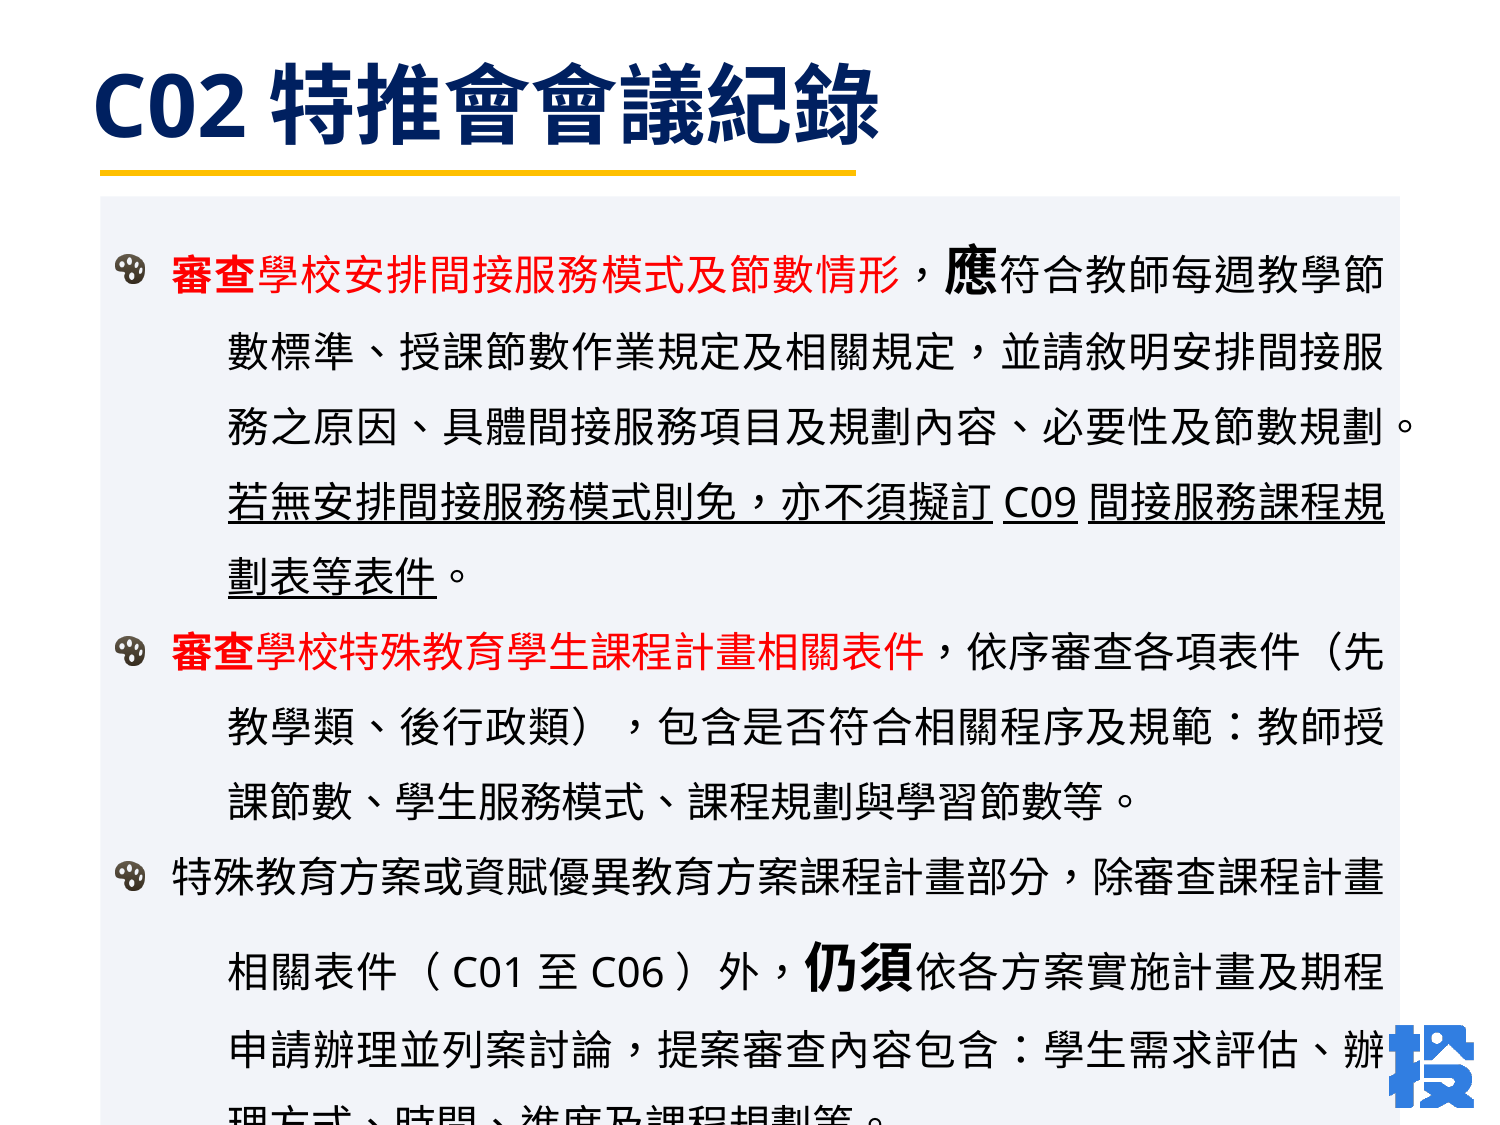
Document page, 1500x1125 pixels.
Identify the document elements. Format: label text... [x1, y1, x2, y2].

picture [1362, 997, 1500, 1125]
text_box 審查學校安排間接服務模式及節數情形，應符合教師每週教學節數標準、授課節數作業規定及相關規定，並請敘明安排間接服務之原因、具體間接服務項目及規劃內容、必要性及節數規劃。若無安排間接服務模式則免，亦不須擬訂C09間接服務課程規劃表等表件。 審查學校特殊教育學生課程計畫相關表件，依序審查各項表件（先教學類、後行政類），包含是否符合相關程序及規範：教師授課節數、學生服務模式、課程規劃與學習節數等。 特殊教育方案或資賦優異教育方案課程計畫部分，除審查課程計畫相關表件（C01至C06）外，仍須依各方案實施計畫及期程申請辦理並列案討論，提案審查內容包含：學生需求評估、辦理方式、時間、進度及課程規劃等。 [100, 196, 1400, 1090]
text_box C02特推會會議紀錄 [76, 42, 890, 164]
